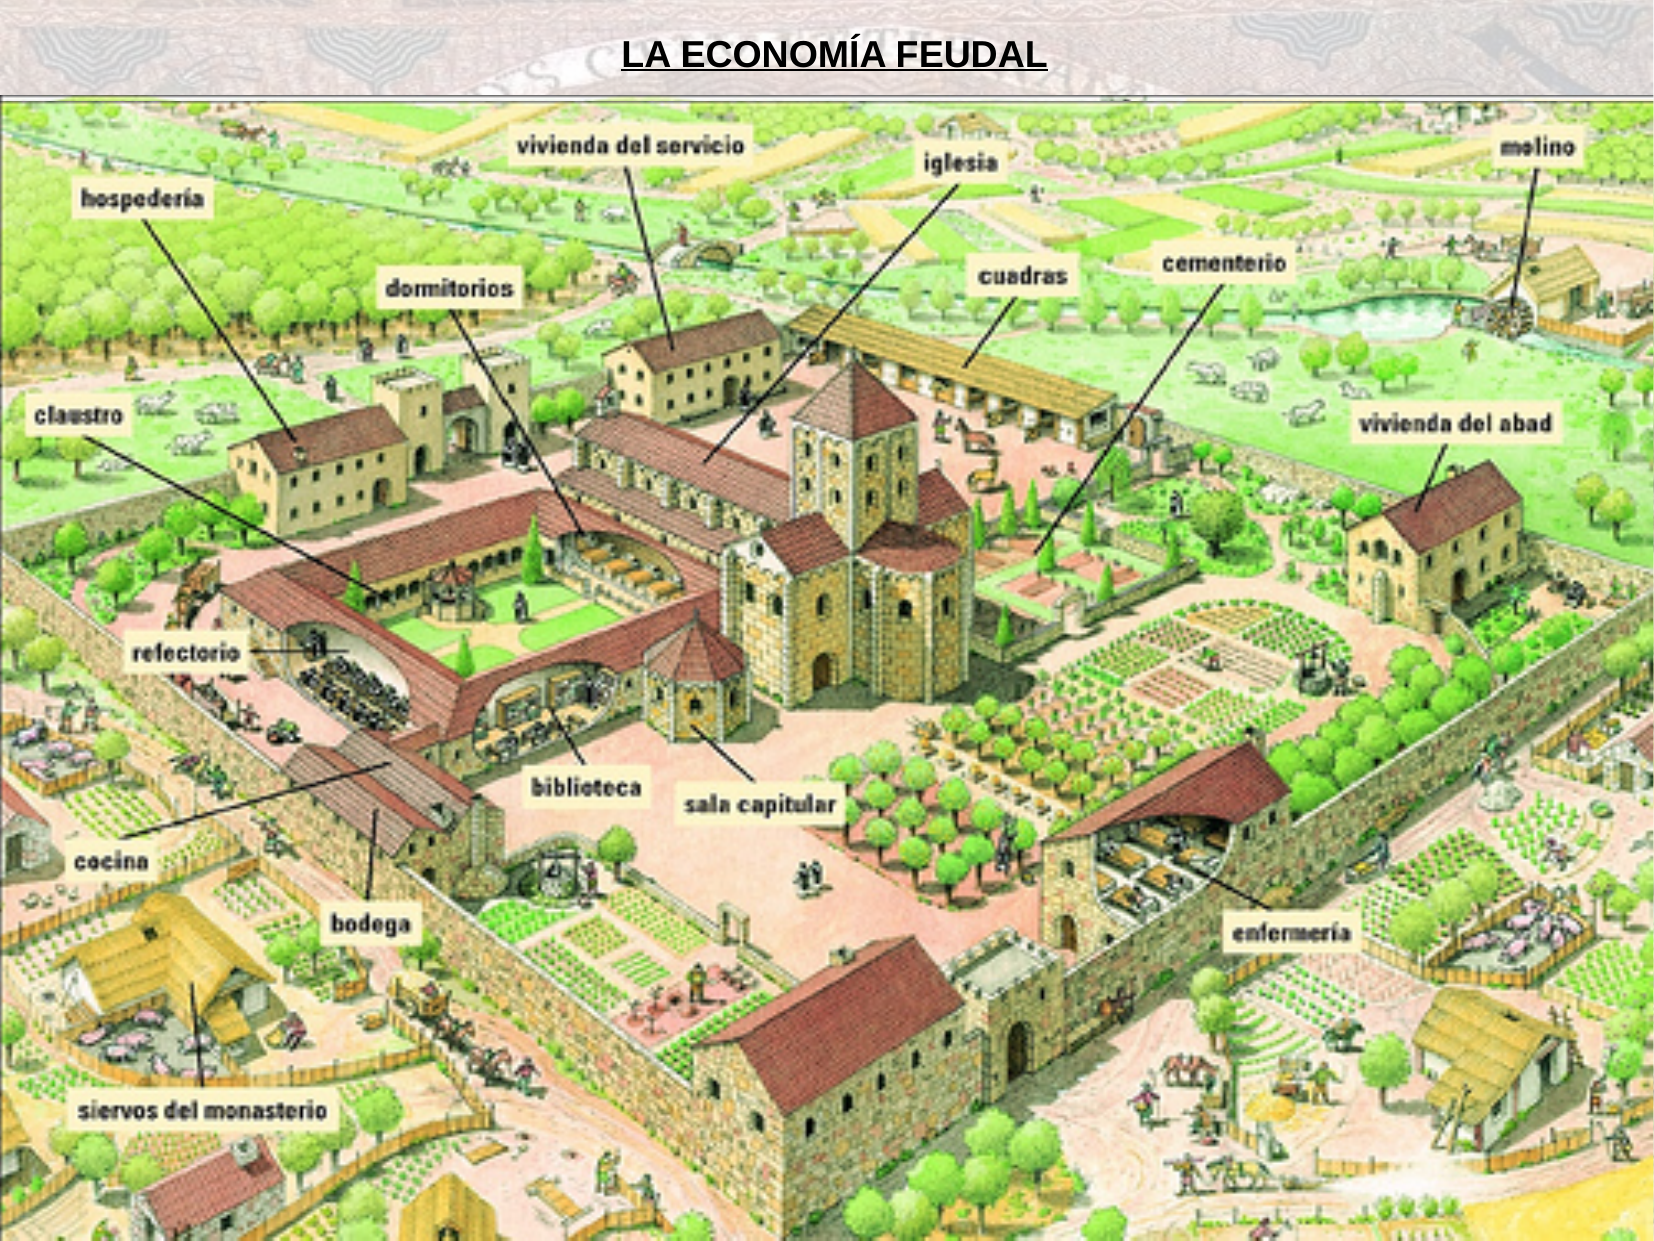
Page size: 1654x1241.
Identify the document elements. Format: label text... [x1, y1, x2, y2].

text_box LA ECONOMÍA FEUDAL [606, 25, 1060, 84]
picture [0, 0, 1654, 1241]
